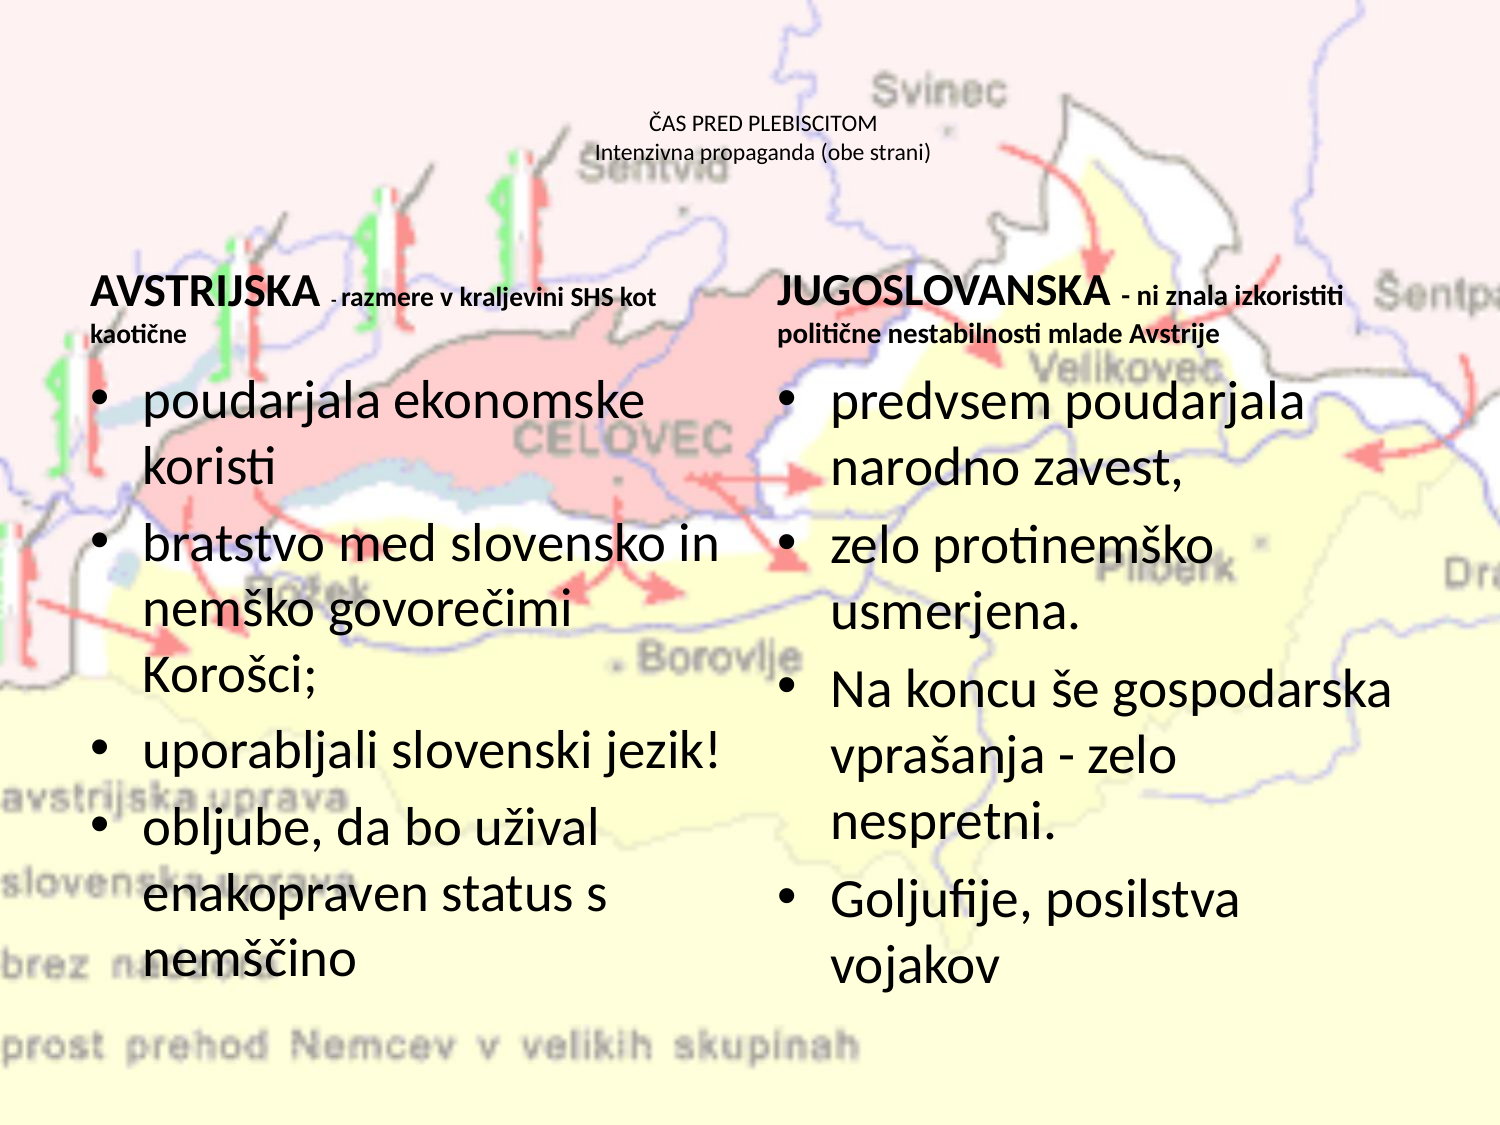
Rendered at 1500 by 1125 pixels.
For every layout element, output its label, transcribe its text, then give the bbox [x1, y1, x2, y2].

list JUGOSLOVANSKA - ni znala izkoristiti politične nestabilnosti mlade Avstrije [761, 251, 1425, 356]
list poudarjala ekonomske koristi bratstvo med slovensko in nemško govorečimi Korošci; uporabljali slovenski jezik! obljube, da bo užival enakopraven status s nemščino [75, 356, 738, 1005]
picture [0, 0, 1500, 1125]
list AVSTRIJSKA - razmere v kraljevini SHS kot kaotične [75, 251, 738, 356]
list predvsem poudarjala narodno zavest, zelo protinemško usmerjena. Na koncu še gospodarska vprašanja - zelo nespretni. Goljufije, posilstva vojakov [761, 356, 1425, 1005]
title ČAS PRED PLEBISCITOM Intenzivna propaganda (obe strani) [88, 42, 1439, 231]
